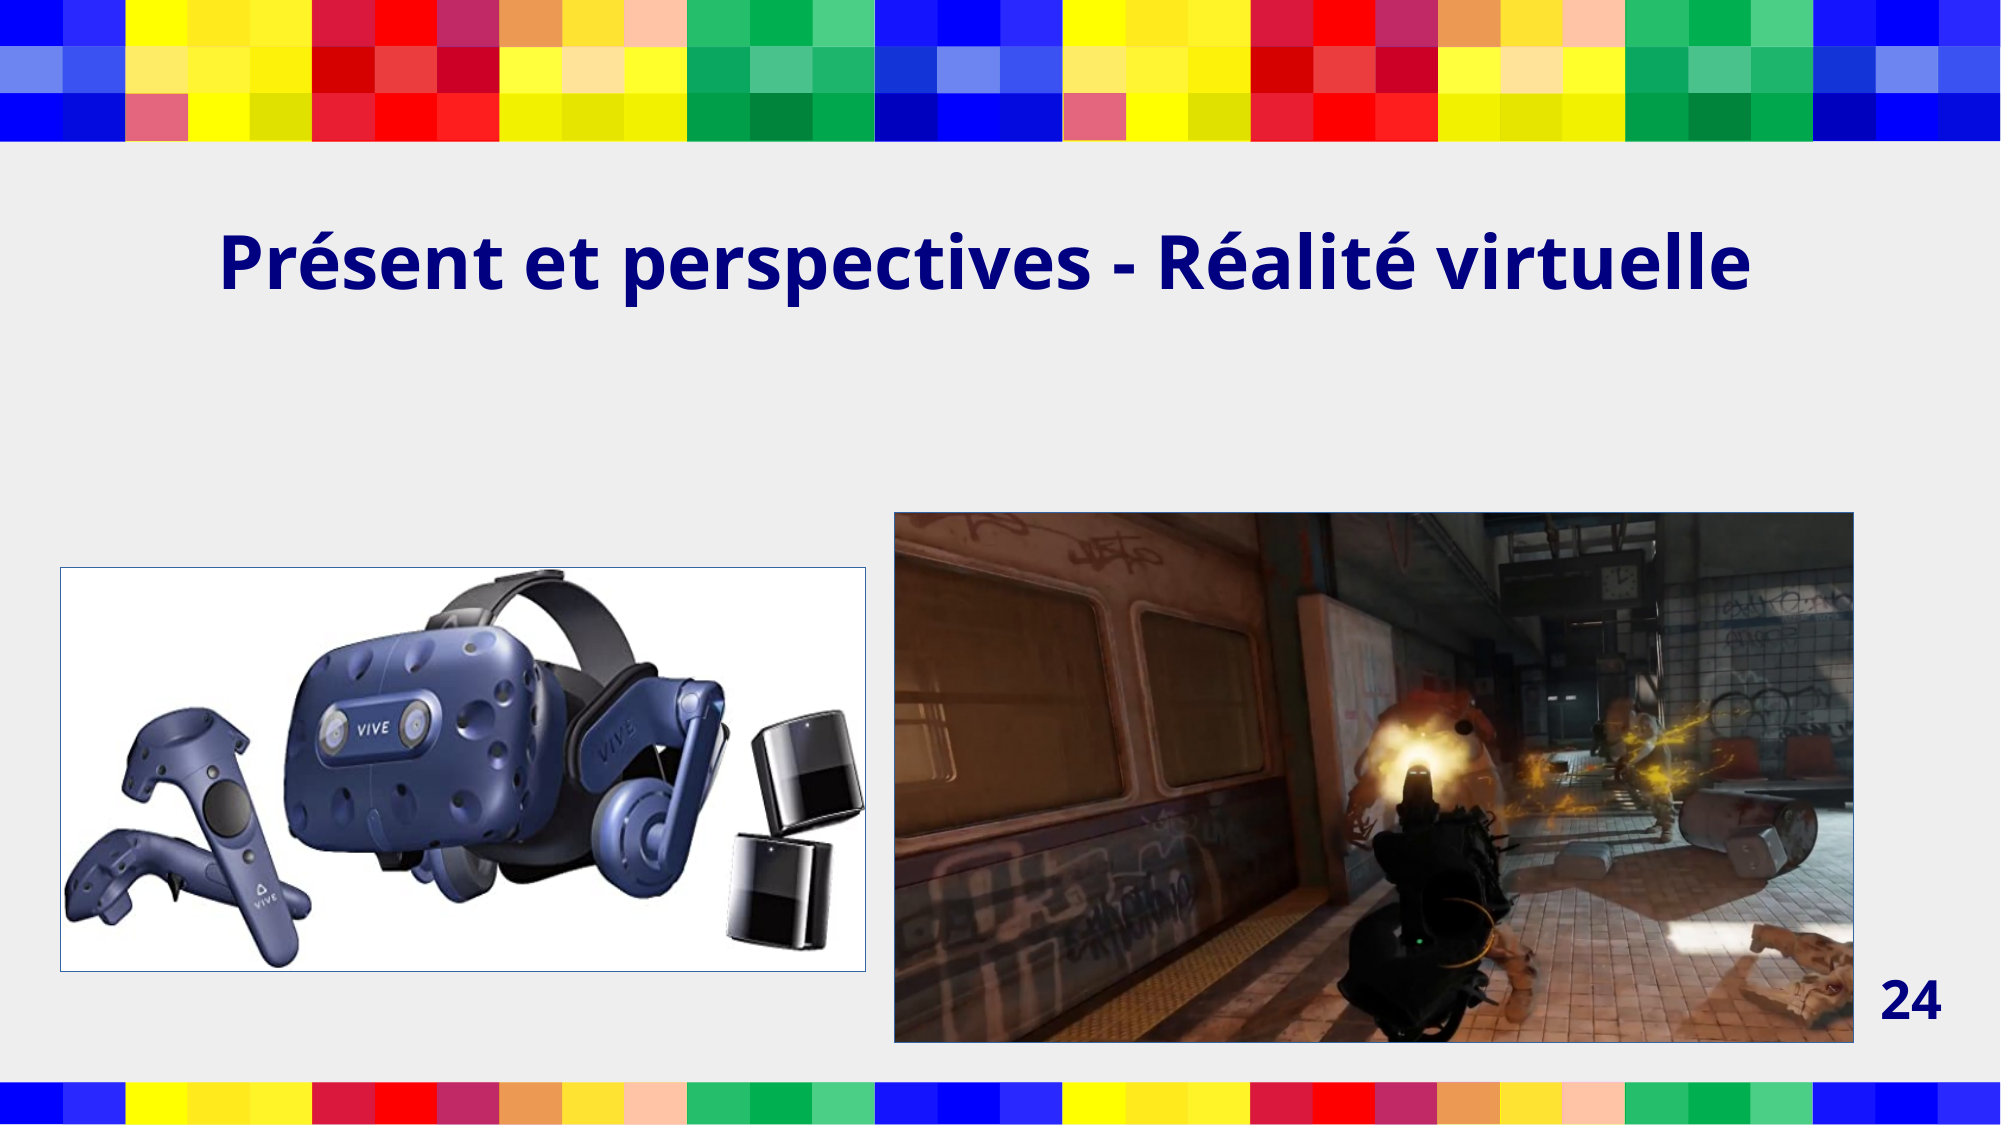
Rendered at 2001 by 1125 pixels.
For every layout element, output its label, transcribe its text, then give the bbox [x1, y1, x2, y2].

text_box 24 [1854, 954, 1970, 1043]
text_box Présent et perspectives - Réalité virtuelle [60, 201, 1912, 325]
title - Half-Life: Alyx (2020) [60, 213, 1915, 1058]
text_box [894, 512, 1854, 1043]
text_box [60, 567, 866, 972]
